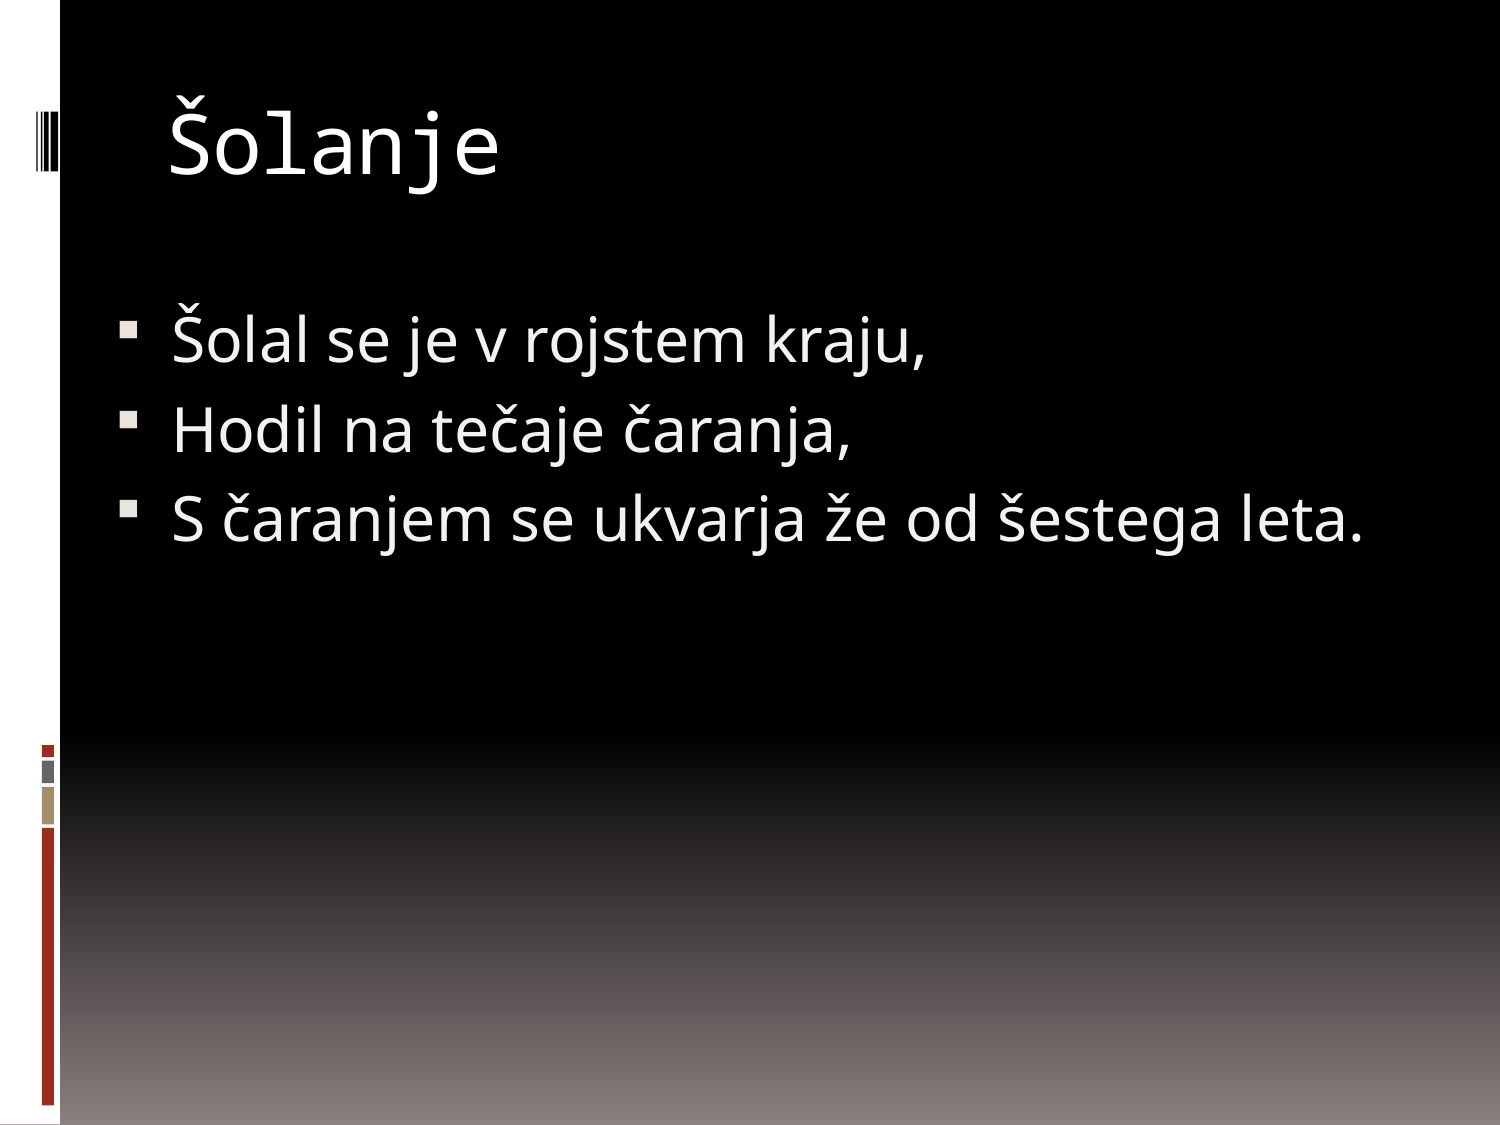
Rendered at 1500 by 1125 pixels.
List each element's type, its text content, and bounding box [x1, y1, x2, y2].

list Šolal se je v rojstem kraju, Hodil na tečaje čaranja, S čaranjem se ukvarja že od šestega leta. [88, 292, 1425, 1043]
title Šolanje [150, 84, 1425, 235]
